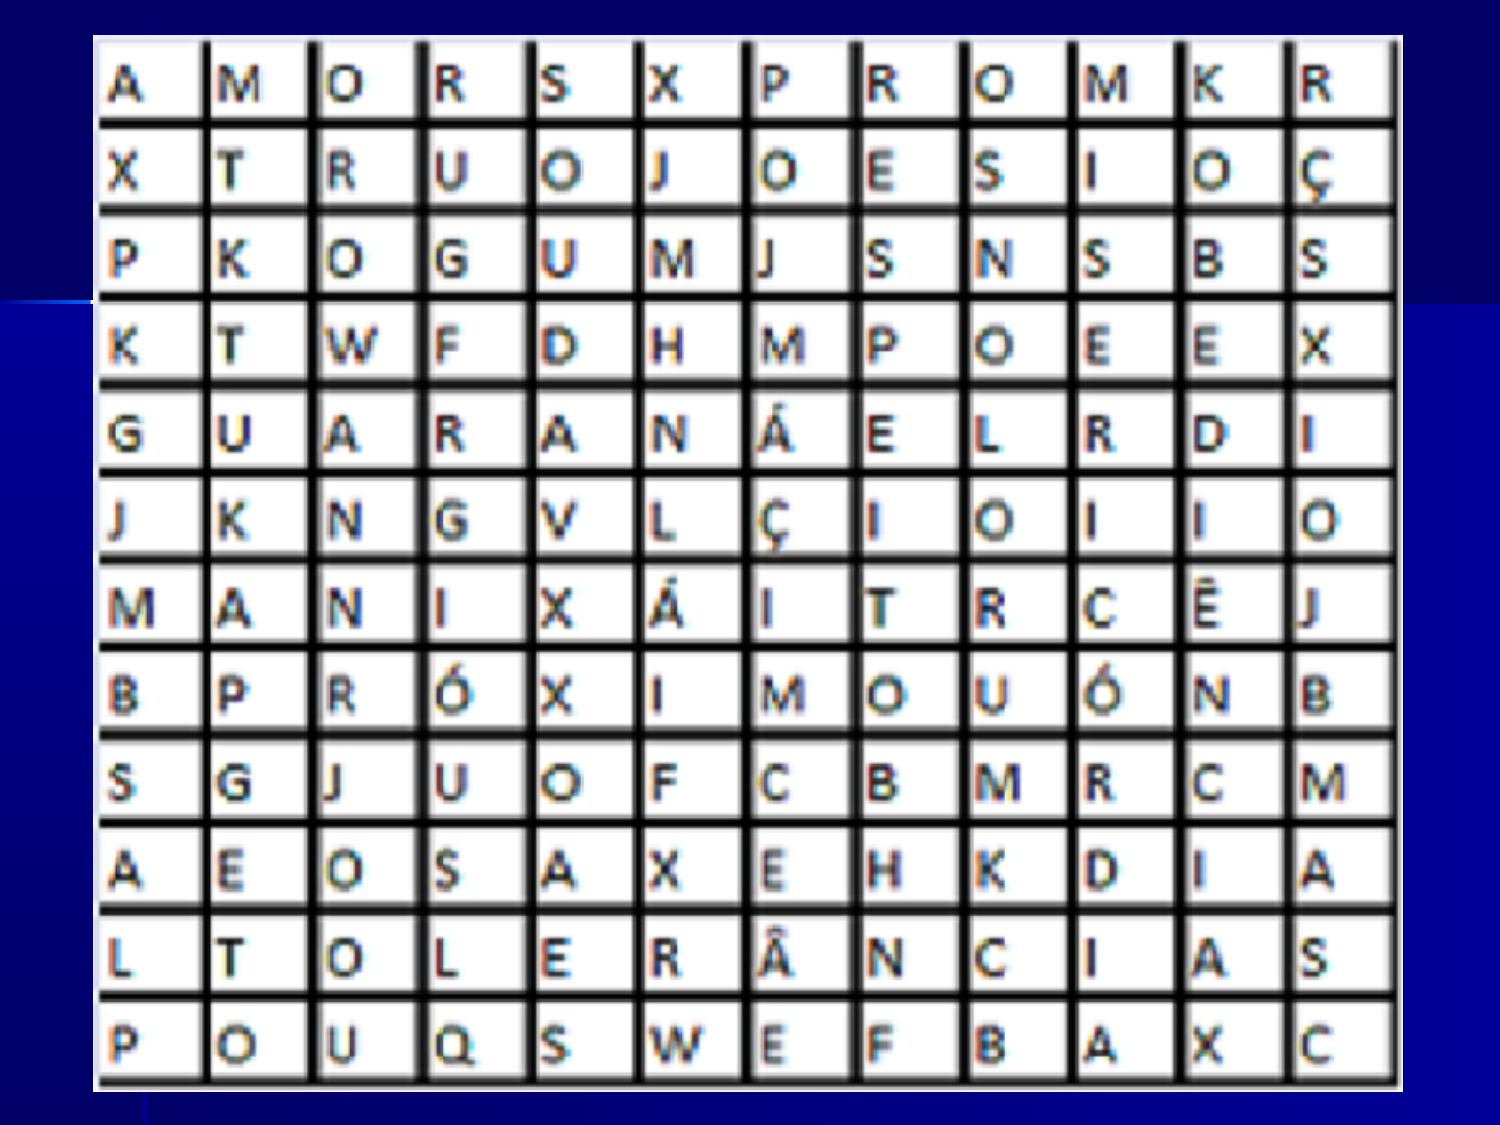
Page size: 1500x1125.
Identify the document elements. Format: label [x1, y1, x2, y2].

title [1403, 49, 1413, 200]
picture [93, 35, 1403, 1092]
